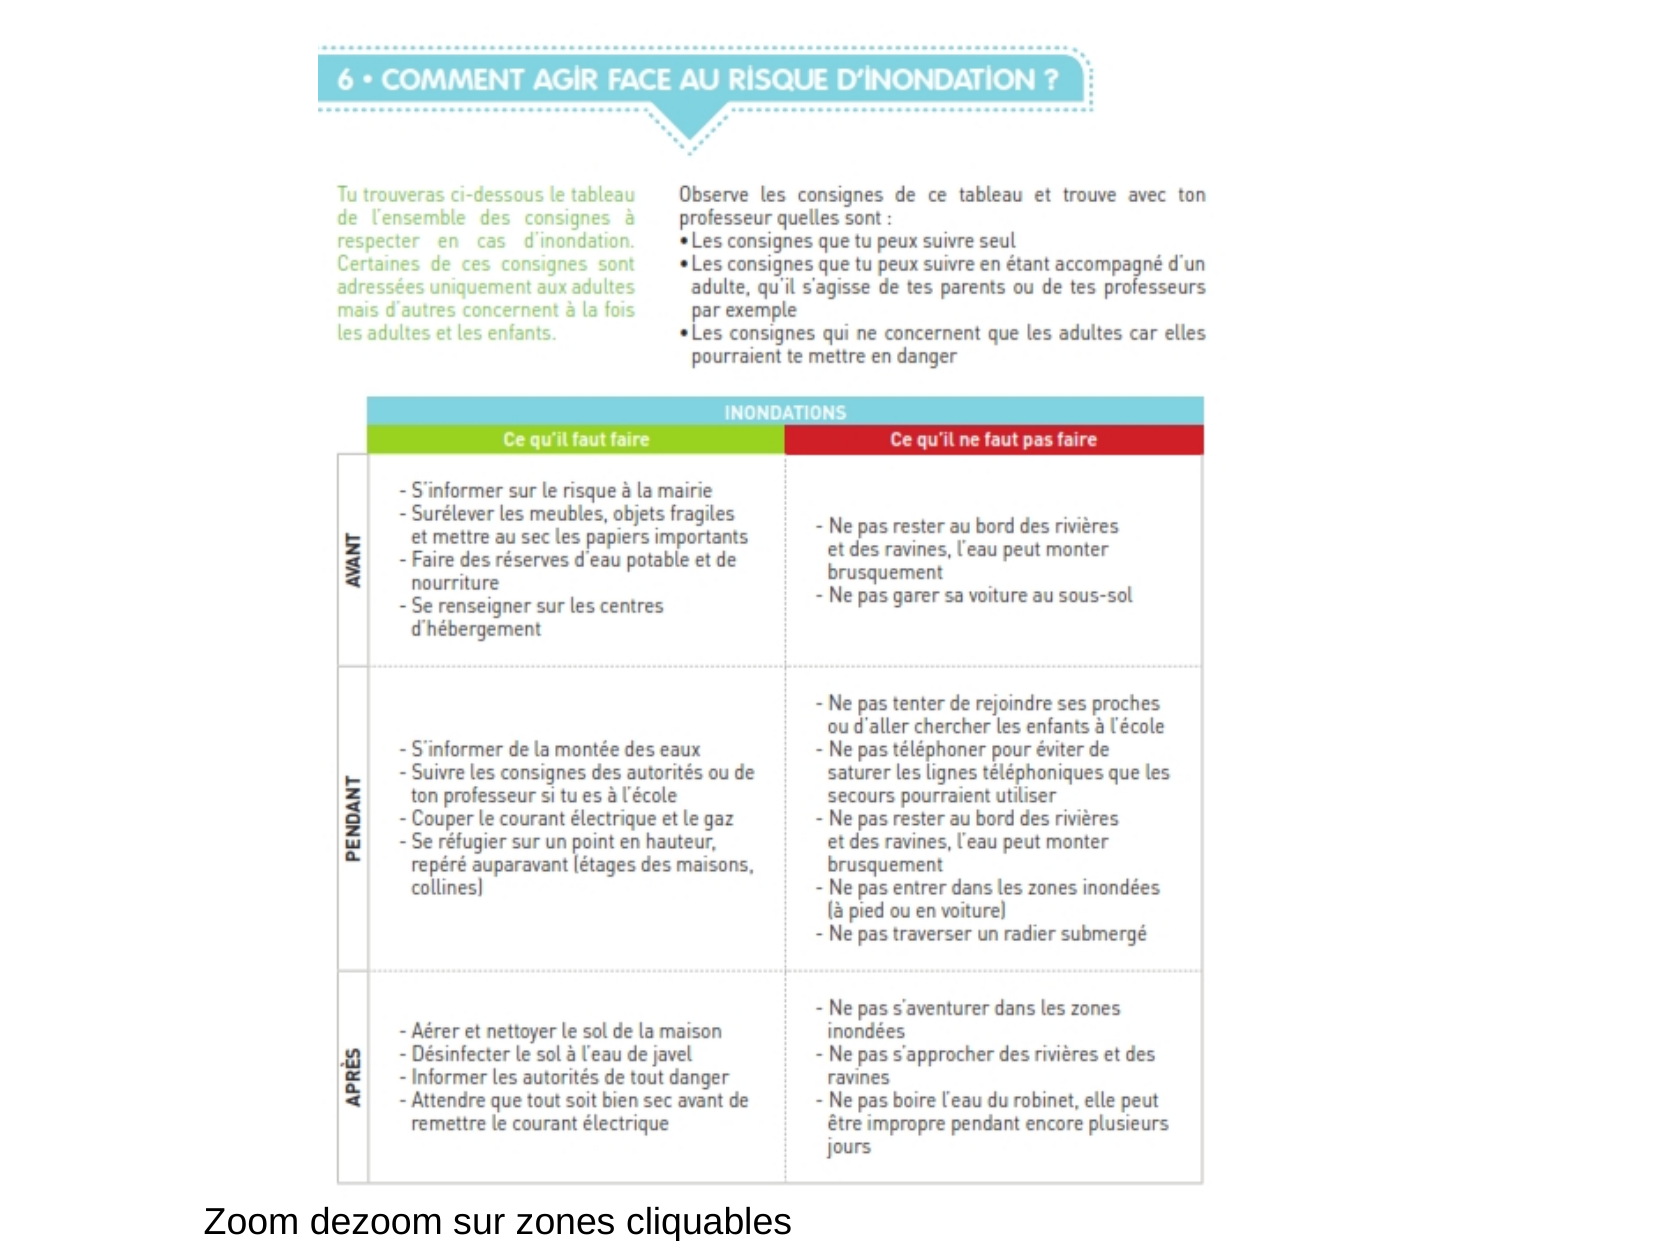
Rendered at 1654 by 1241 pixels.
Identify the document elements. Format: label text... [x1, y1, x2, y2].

text_box Zoom dezoom sur zones cliquables [188, 1192, 808, 1241]
picture [318, 23, 1229, 1205]
